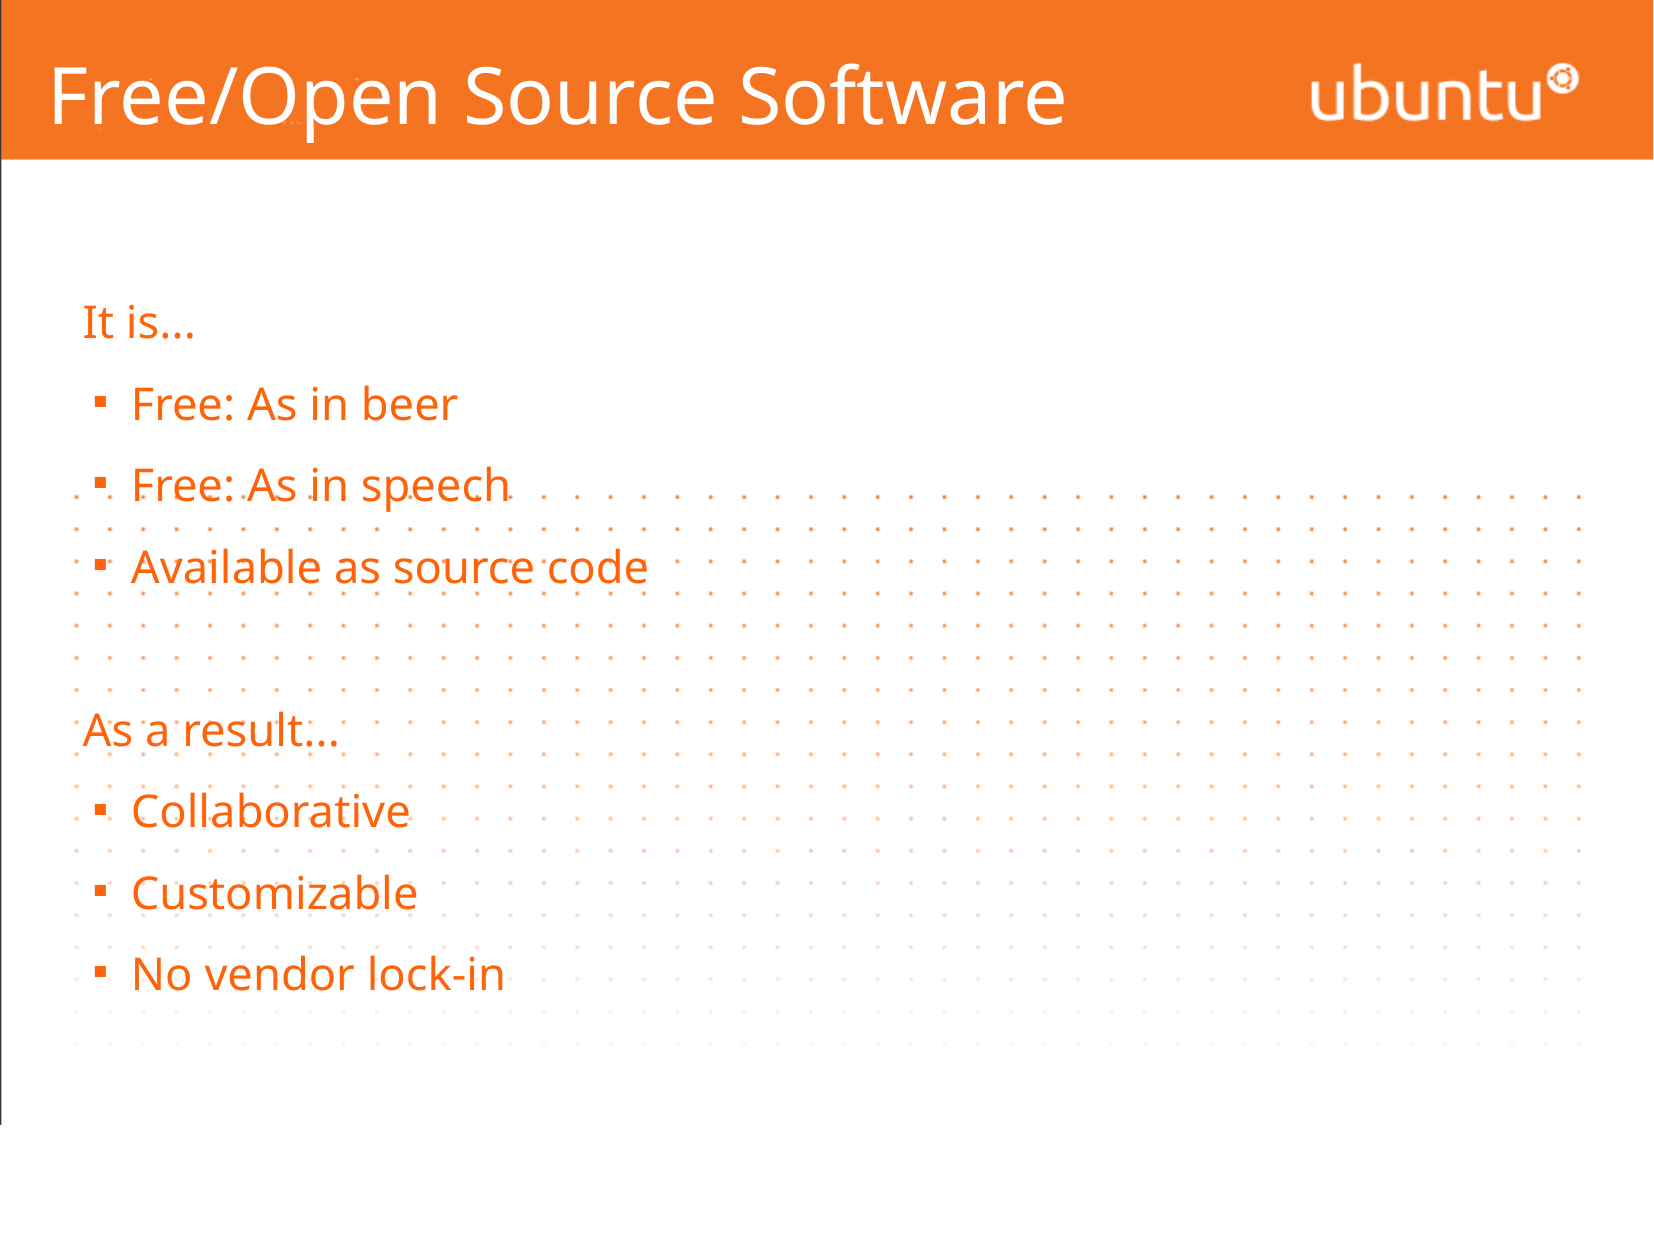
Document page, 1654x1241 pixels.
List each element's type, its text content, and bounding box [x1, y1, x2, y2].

title Free/Open Source Software [47, 29, 1276, 158]
list It is... Free: As in beer Free: As in speech Available as source code As a result... Collaborative Customizable No vendor lock-in [82, 290, 1571, 1010]
picture [0, 0, 1654, 1125]
